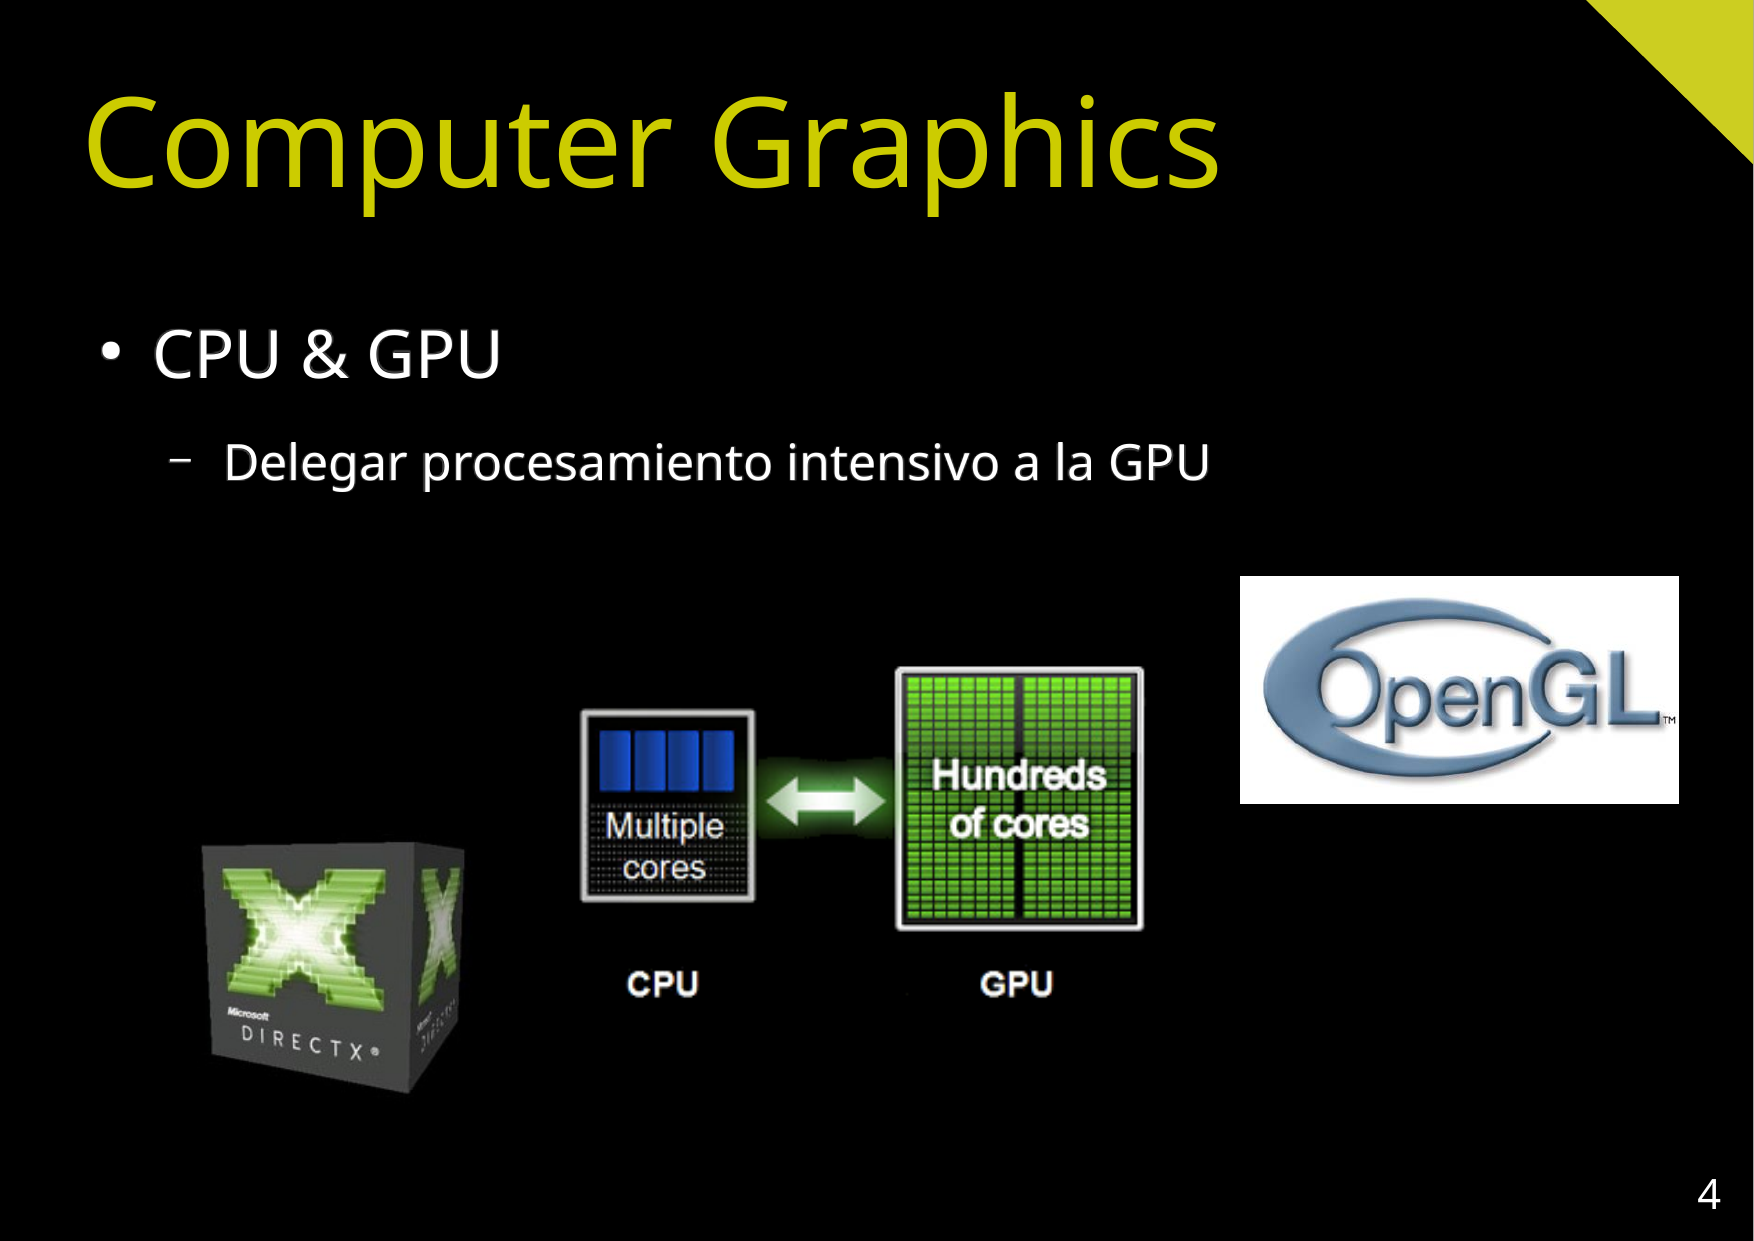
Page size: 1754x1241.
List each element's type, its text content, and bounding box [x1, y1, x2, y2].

title Computer Graphics [81, 35, 1660, 243]
picture [119, 590, 1193, 1126]
picture [1240, 576, 1679, 804]
list CPU & GPU Delegar procesamiento intensivo a la GPU [81, 307, 1660, 1126]
